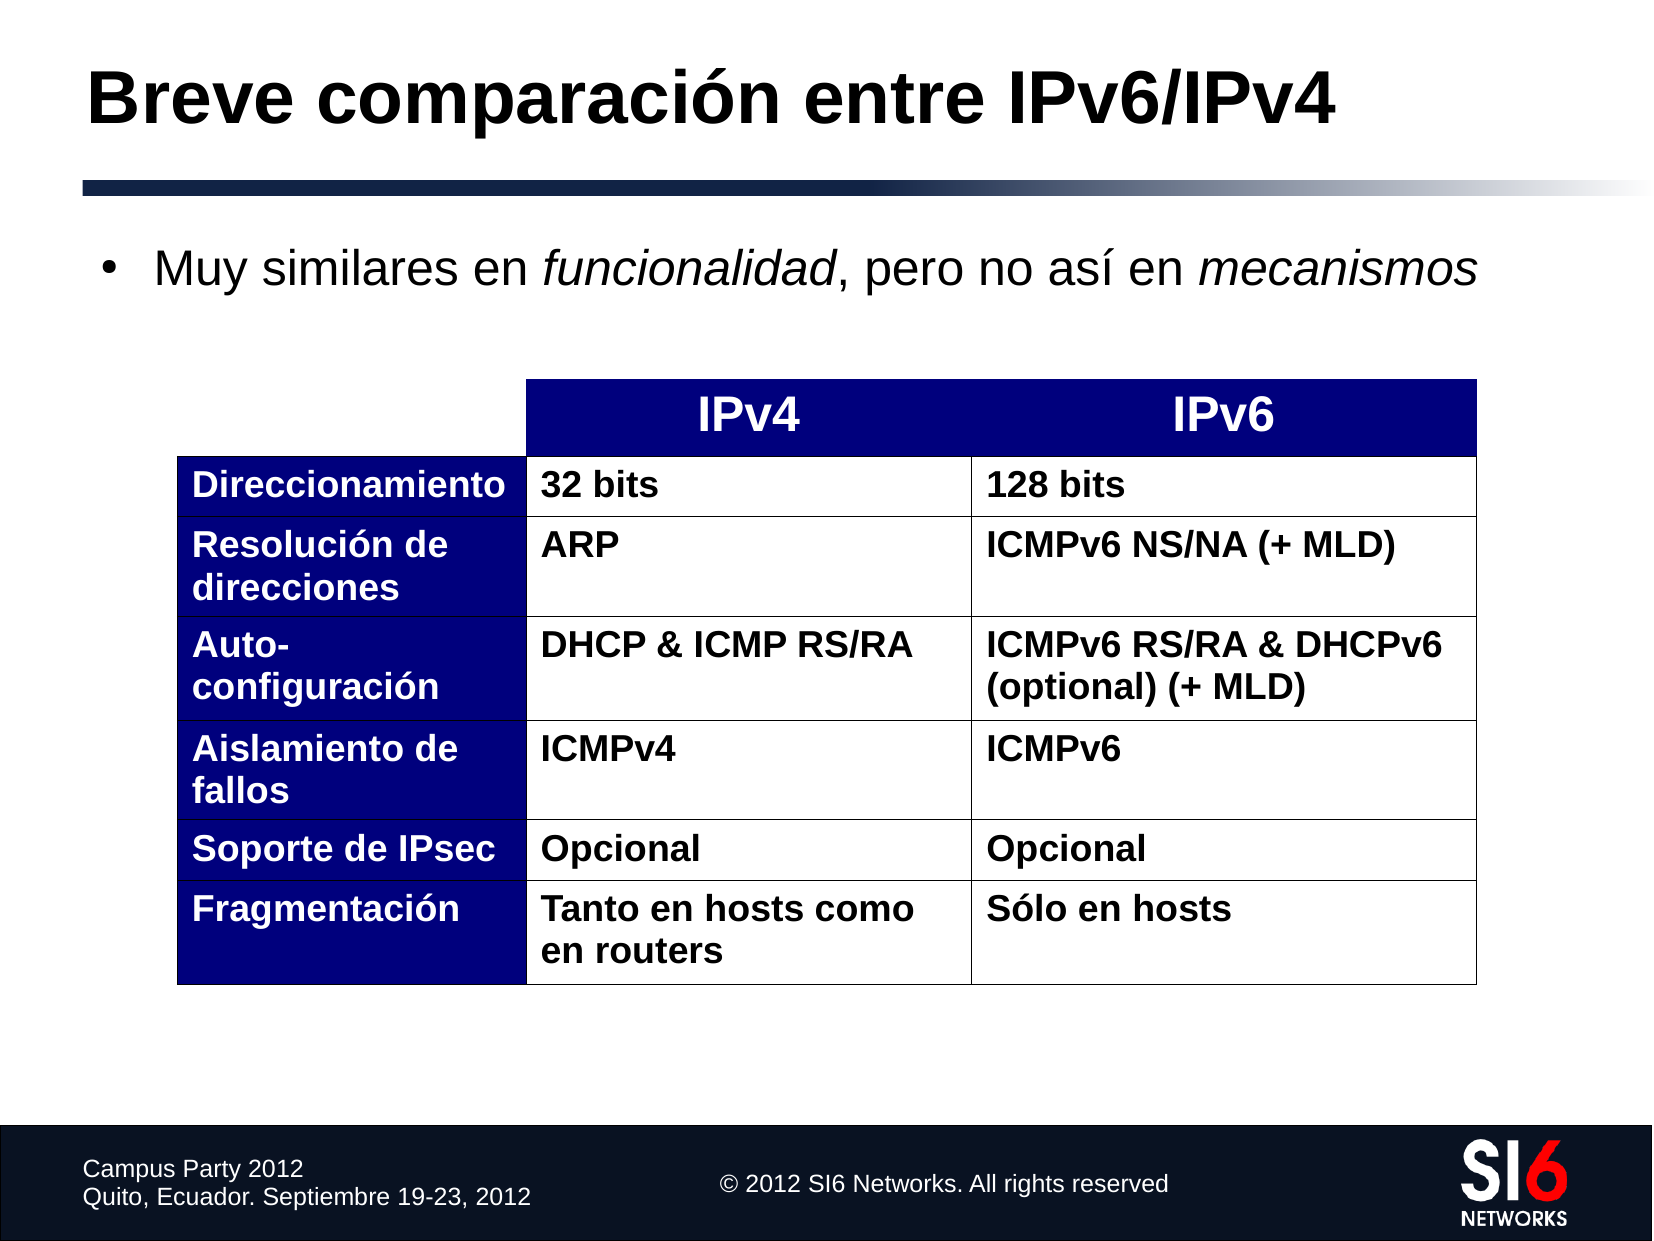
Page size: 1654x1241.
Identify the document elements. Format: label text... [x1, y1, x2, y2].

list Muy similares en funcionalidad, pero no así en mecanismos [82, 240, 1571, 316]
table_cell Sólo en hosts [972, 881, 1476, 984]
table_header IPv4 [526, 379, 971, 456]
table_cell 128 bits [972, 457, 1476, 516]
table_cell Soporte de IPsec [178, 820, 526, 880]
table_cell Opcional [527, 820, 971, 880]
table_header IPv6 [971, 379, 1477, 456]
table_cell Direccionamiento [178, 457, 526, 516]
table_cell ICMPv6 NS/NA (+ MLD) [972, 517, 1476, 616]
table_cell ICMPv4 [527, 721, 971, 819]
picture [1461, 1139, 1567, 1226]
table_cell Fragmentación [178, 881, 526, 984]
table_cell Resolución de direcciones [178, 517, 526, 616]
table_cell ARP [527, 517, 971, 616]
table_cell DHCP & ICMP RS/RA [527, 617, 971, 720]
table_cell Tanto en hosts como en routers [527, 881, 971, 984]
table_header [177, 379, 526, 456]
table_cell Opcional [972, 820, 1476, 880]
table_cell ICMPv6 RS/RA & DHCPv6 (optional) (+ MLD) [972, 617, 1476, 720]
table_cell Aislamiento de fallos [178, 721, 526, 819]
table_cell ICMPv6 [972, 721, 1476, 819]
title Breve comparación entre IPv6/IPv4 [86, 30, 1576, 166]
table_cell Auto-configuración [178, 617, 526, 720]
table_cell 32 bits [527, 457, 971, 516]
